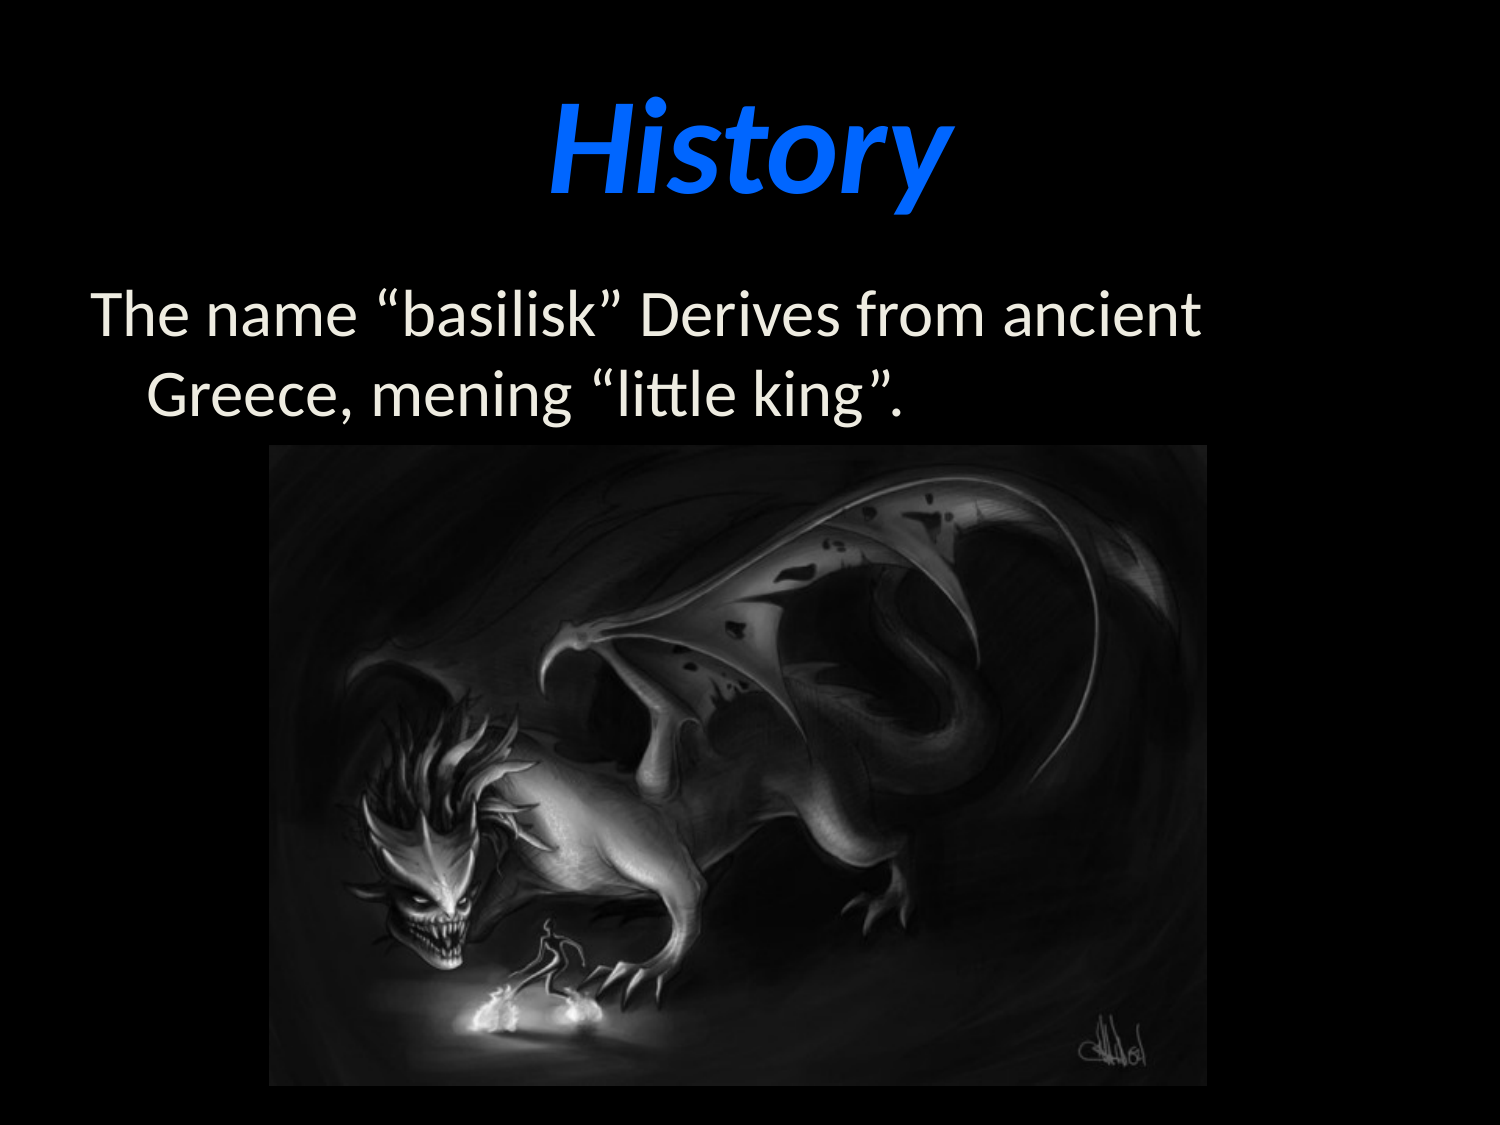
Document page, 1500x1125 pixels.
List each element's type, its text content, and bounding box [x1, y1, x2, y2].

title History [75, 45, 1425, 233]
picture [269, 445, 1207, 1086]
list The name “basilisk” Derives from ancient Greece, mening “little king”. [75, 262, 1425, 1005]
